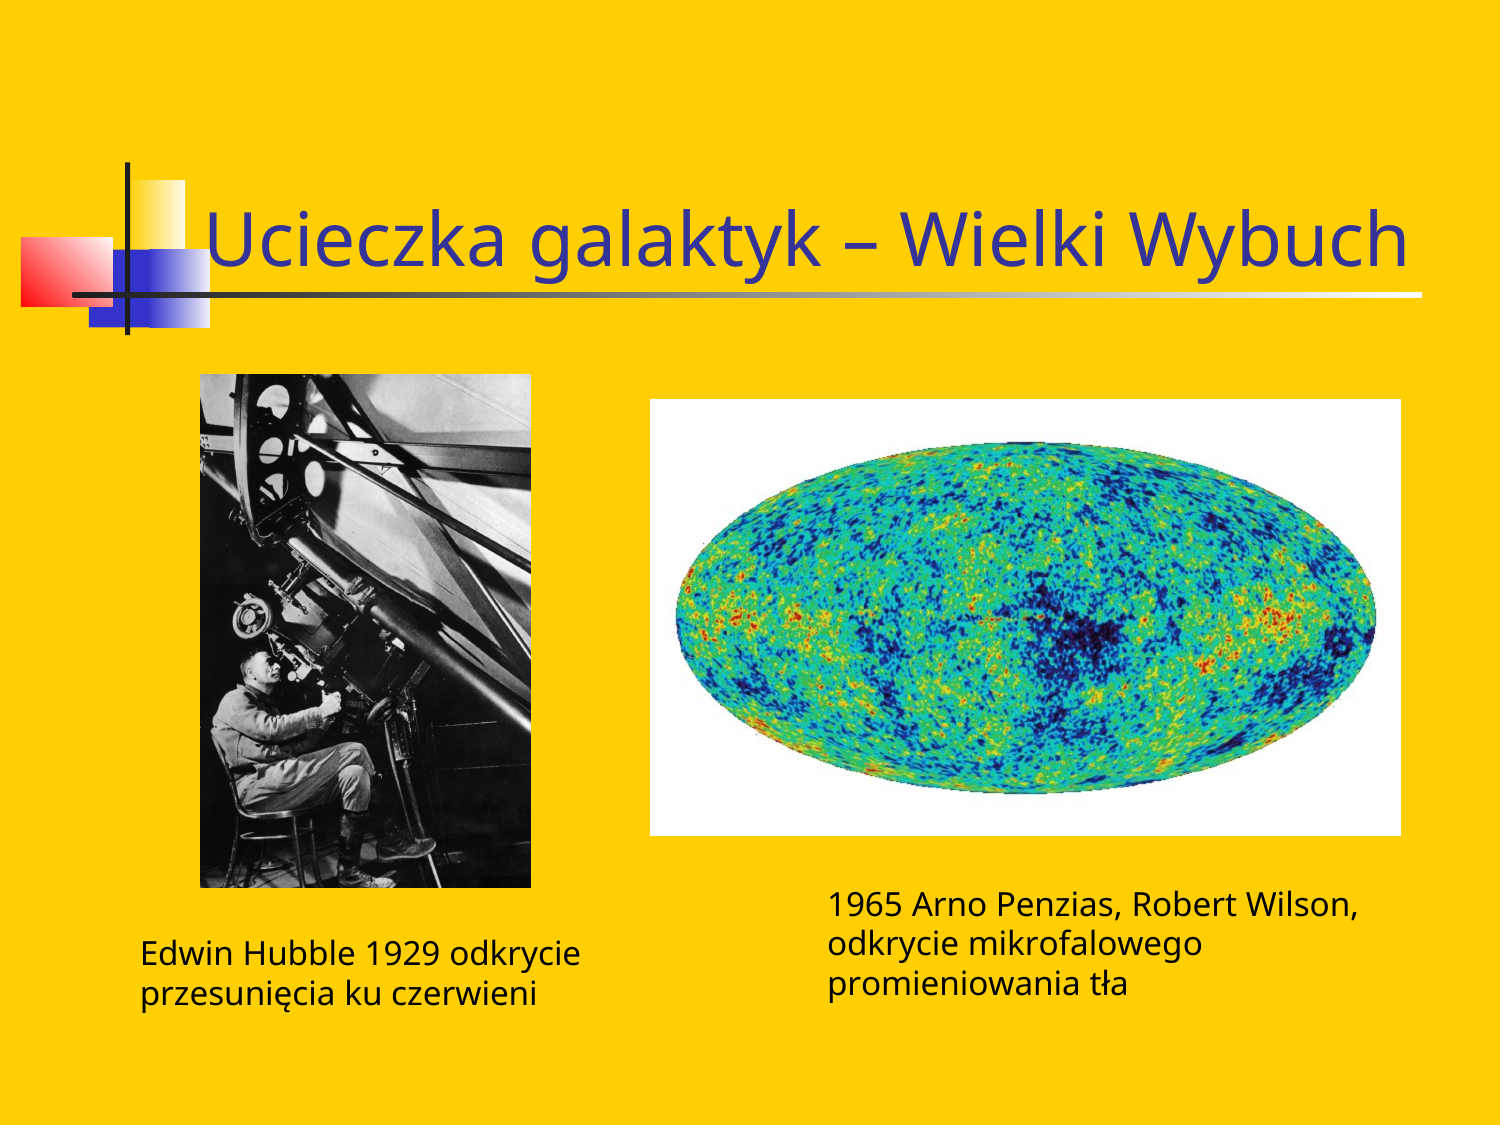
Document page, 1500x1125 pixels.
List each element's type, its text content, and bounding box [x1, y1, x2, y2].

picture [650, 399, 1401, 836]
title Ucieczka galaktyk – Wielki Wybuch [188, 93, 1468, 289]
text_box Edwin Hubble 1929 odkrycie przesunięcia ku czerwieni [125, 924, 713, 1021]
picture [200, 374, 531, 888]
text_box 1965 Arno Penzias, Robert Wilson, odkrycie mikrofalowego promieniowania tła [812, 874, 1375, 1011]
